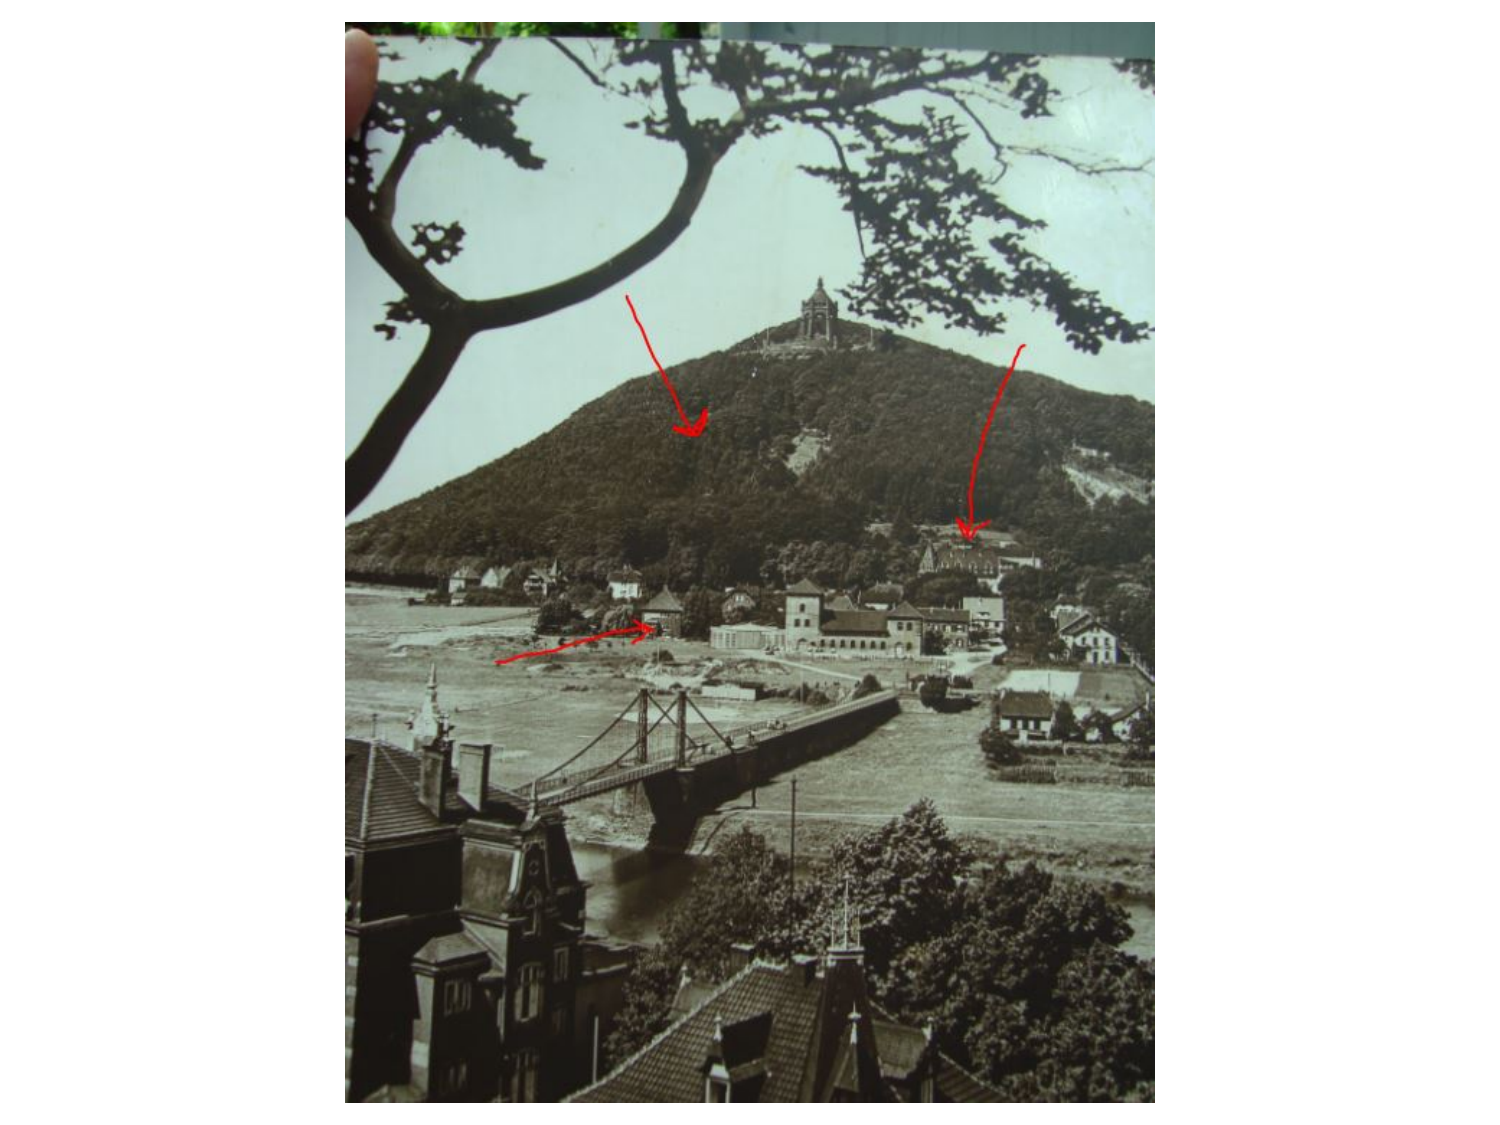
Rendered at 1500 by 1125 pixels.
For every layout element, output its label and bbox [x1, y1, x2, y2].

picture [345, 22, 1155, 1103]
